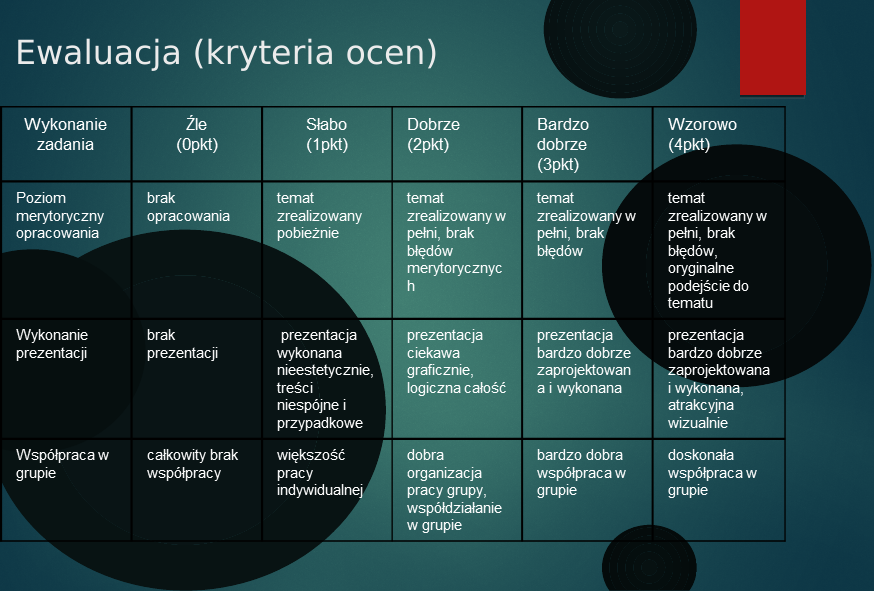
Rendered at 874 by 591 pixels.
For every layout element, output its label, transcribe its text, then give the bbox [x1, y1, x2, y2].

picture [0, 106, 786, 542]
title Ewaluacja (kryteria ocen) [0, 23, 712, 82]
